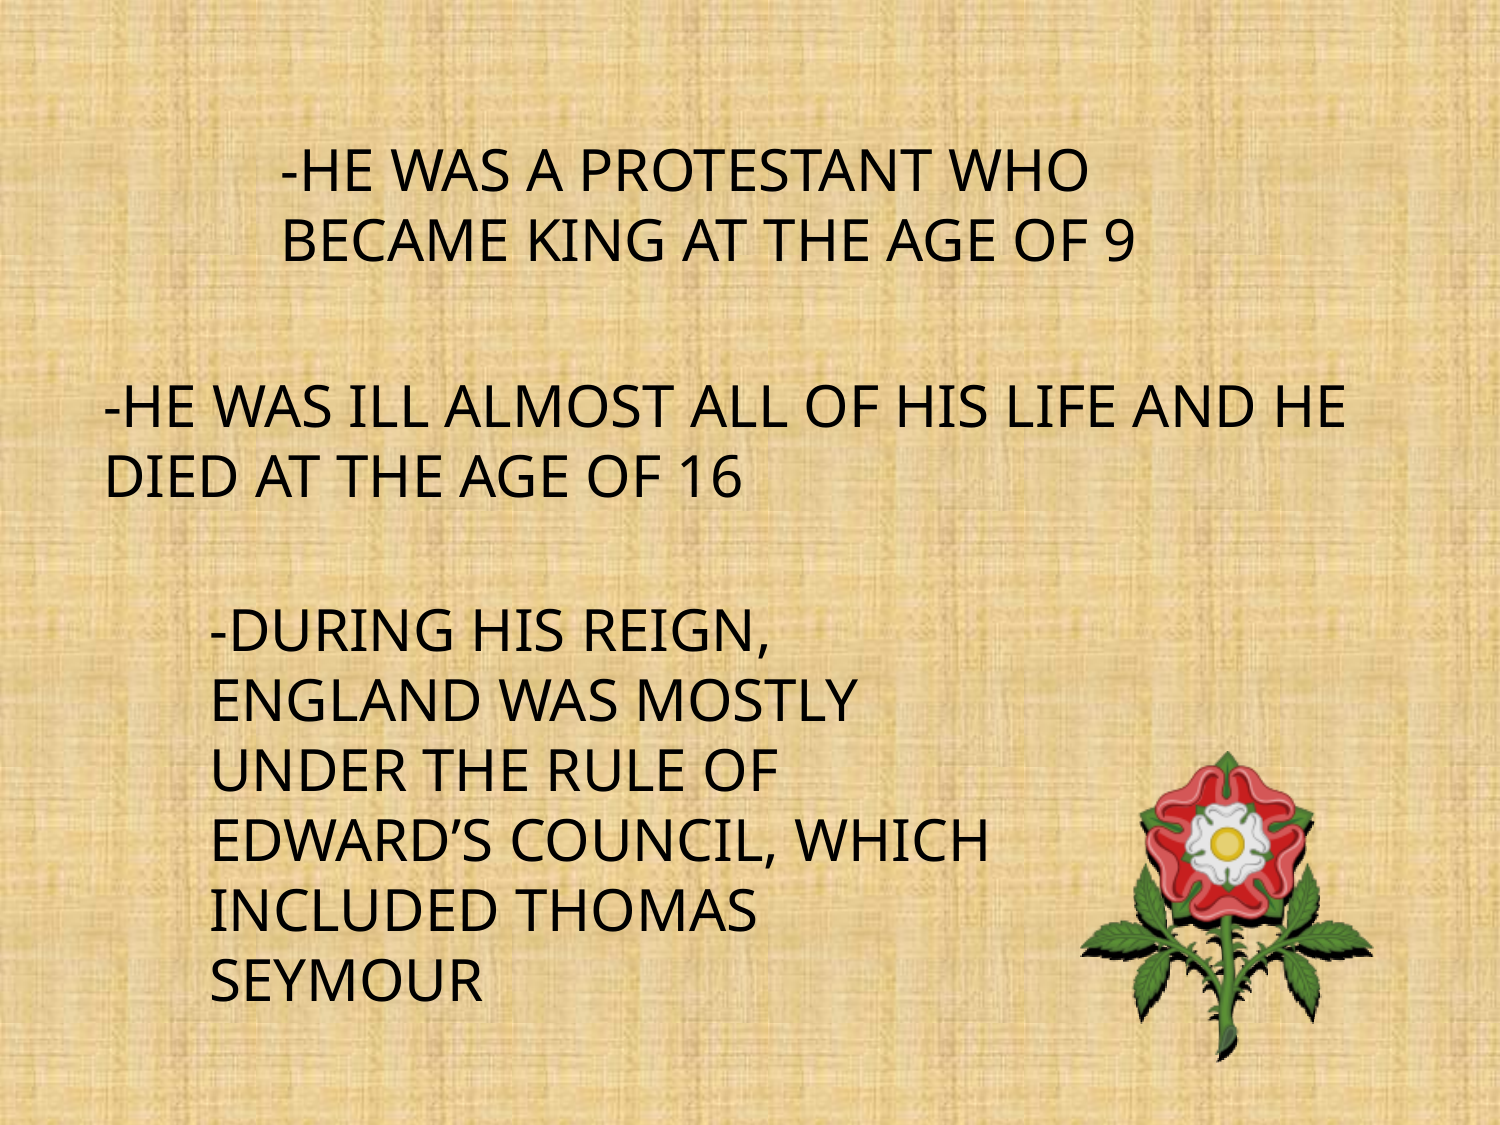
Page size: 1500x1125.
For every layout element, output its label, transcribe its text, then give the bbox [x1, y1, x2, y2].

text_box -DURING HIS REIGN, ENGLAND WAS MOSTLY UNDER THE RULE OF EDWARD’S COUNCIL, WHICH INCLUDED THOMAS SEYMOUR [194, 586, 1034, 1021]
text_box -HE WAS A PROTESTANT WHO BECAME KING AT THE AGE OF 9 [265, 125, 1199, 281]
picture [0, 0, 1500, 1125]
text_box -HE WAS ILL ALMOST ALL OF HIS LIFE AND HE DIED AT THE AGE OF 16 [88, 361, 1424, 517]
